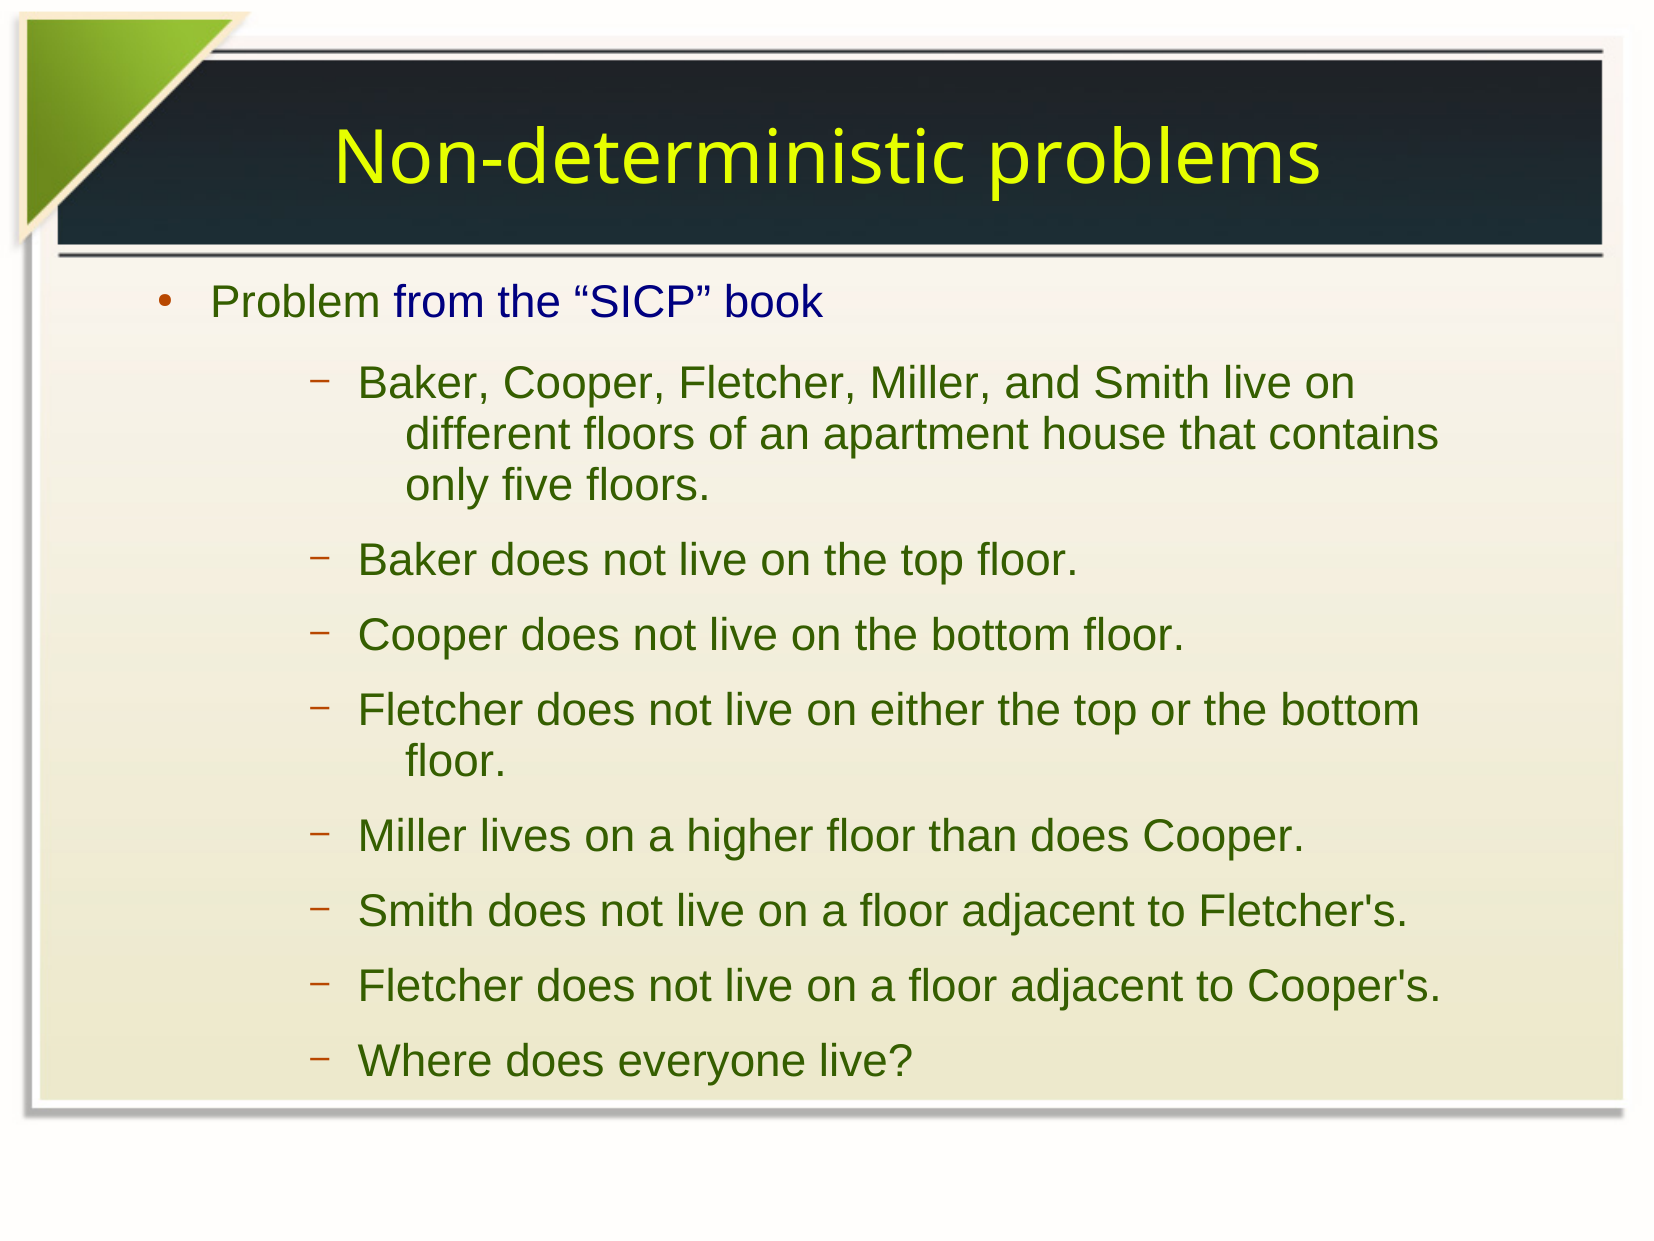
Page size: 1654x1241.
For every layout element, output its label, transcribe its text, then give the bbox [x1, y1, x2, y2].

picture [0, 0, 1654, 1241]
title Non-deterministic problems [121, 73, 1534, 237]
list Problem from the “SICP” book Baker, Cooper, Fletcher, Miller, and Smith live on different floors of an apartment house that contains only five floors. Baker does not live on the top floor. Cooper does not live on the bottom floor. Fletcher does not live on either the top or the bottom floor. Miller lives on a higher floor than does Cooper. Smith does not live on a floor adjacent to Fletcher's. Fletcher does not live on a floor adjacent to Cooper's. Where does everyone live? [121, 276, 1534, 1087]
